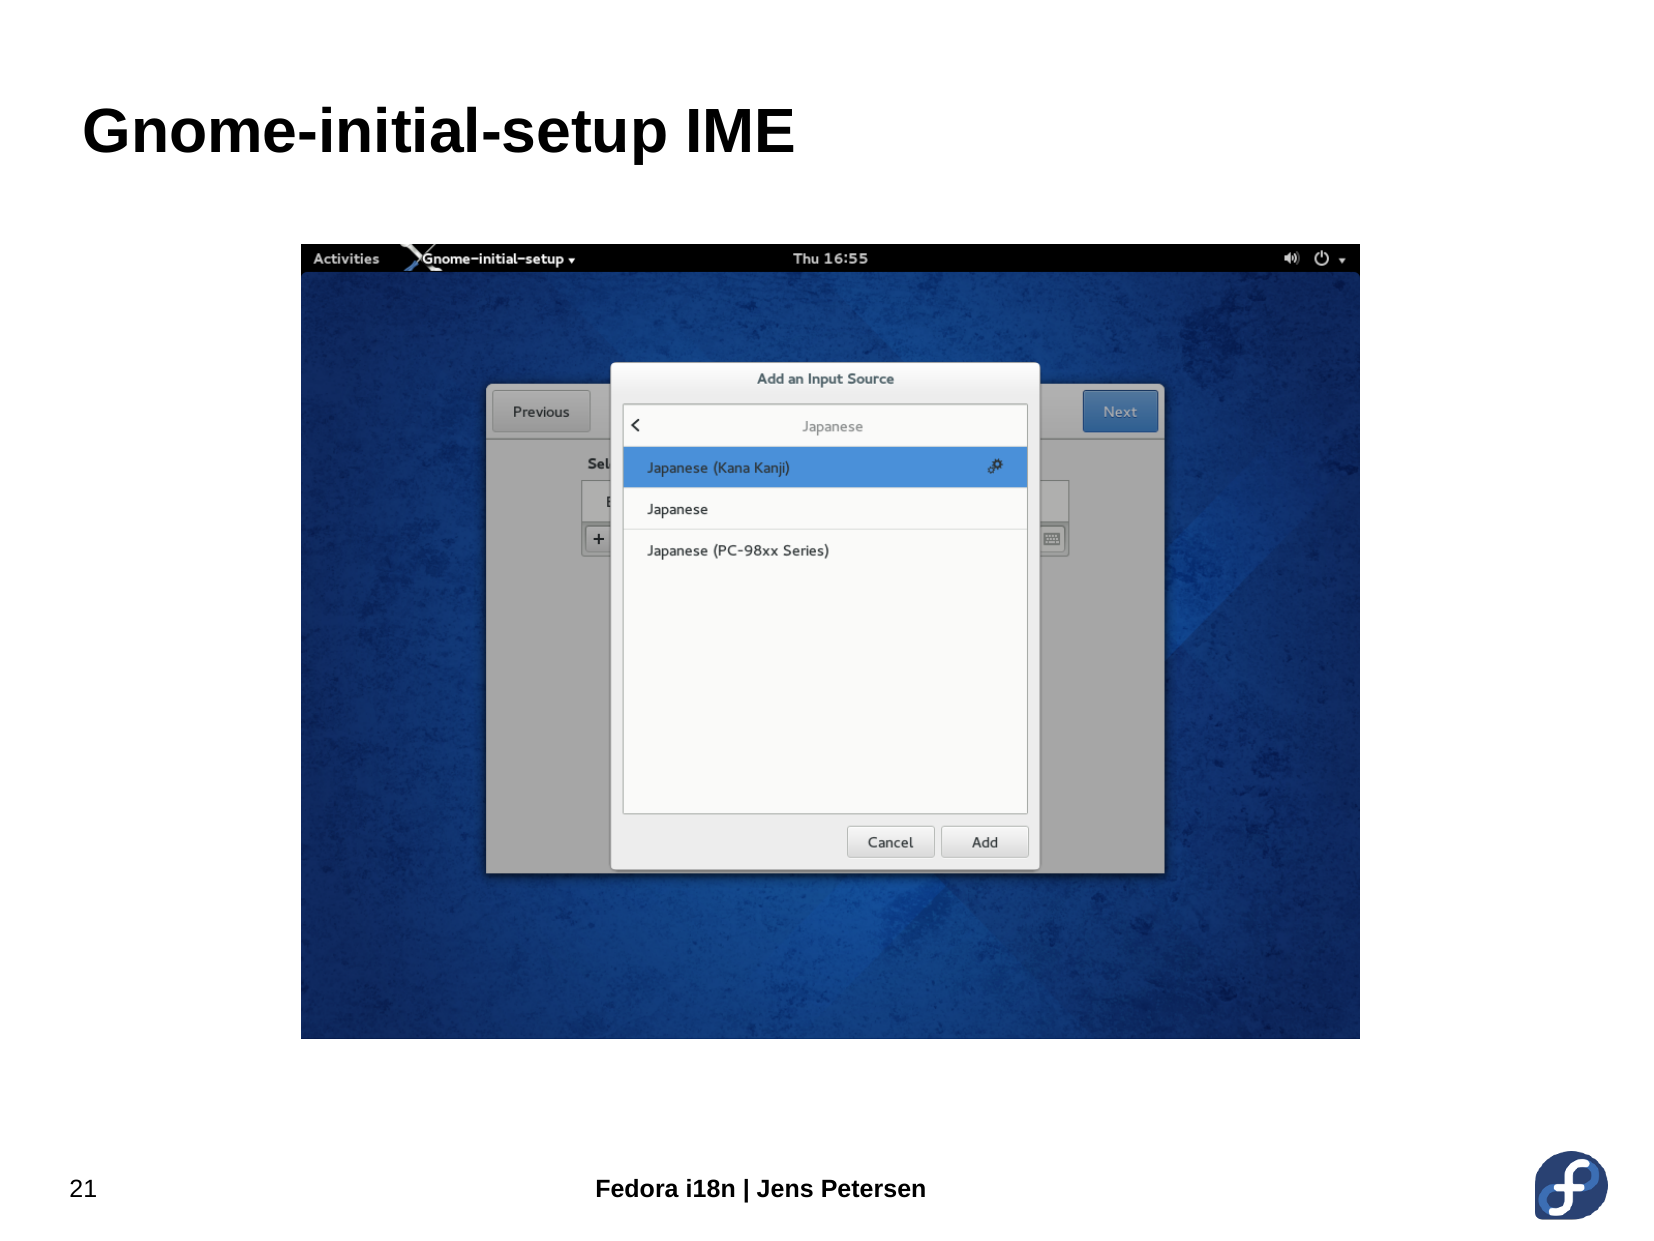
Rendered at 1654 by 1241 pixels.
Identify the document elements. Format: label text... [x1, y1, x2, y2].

picture [301, 244, 1360, 1039]
title Gnome-initial-setup IME [82, 37, 1571, 226]
picture [1529, 1146, 1613, 1224]
